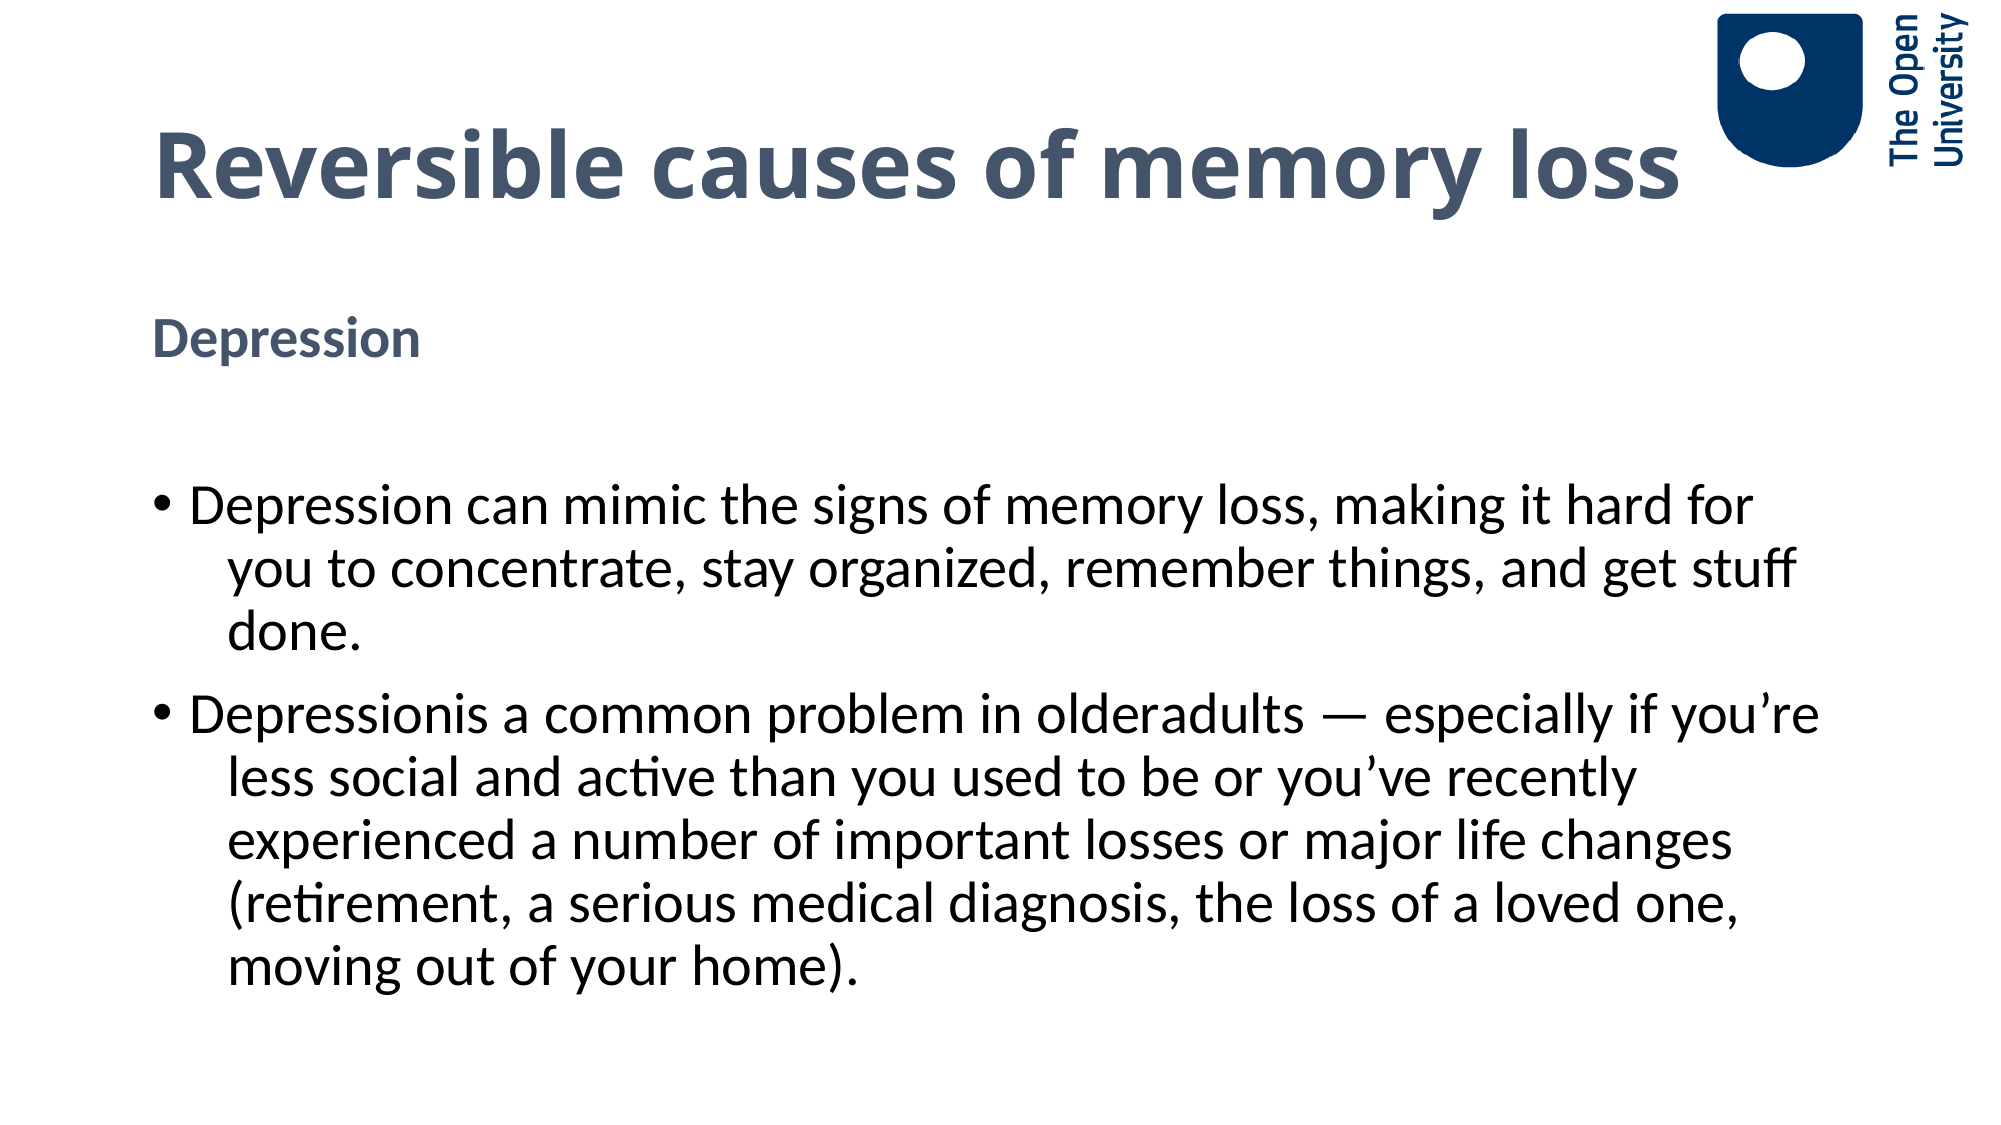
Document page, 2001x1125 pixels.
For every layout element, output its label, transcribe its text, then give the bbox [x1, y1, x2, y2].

list Depression Depression can mimic the signs of memory loss, making it hard for you to concentrate, stay organized, remember things, and get stuff done. Depression is a common problem in older adults — especially if you’re less social and active than you used to be or you’ve recently experienced a number of important losses or major life changes (retirement, a serious medical diagnosis, the loss of a loved one, moving out of your home). [137, 299, 1863, 1014]
picture [1716, 10, 1971, 170]
title Reversible causes of memory loss [137, 59, 1863, 278]
